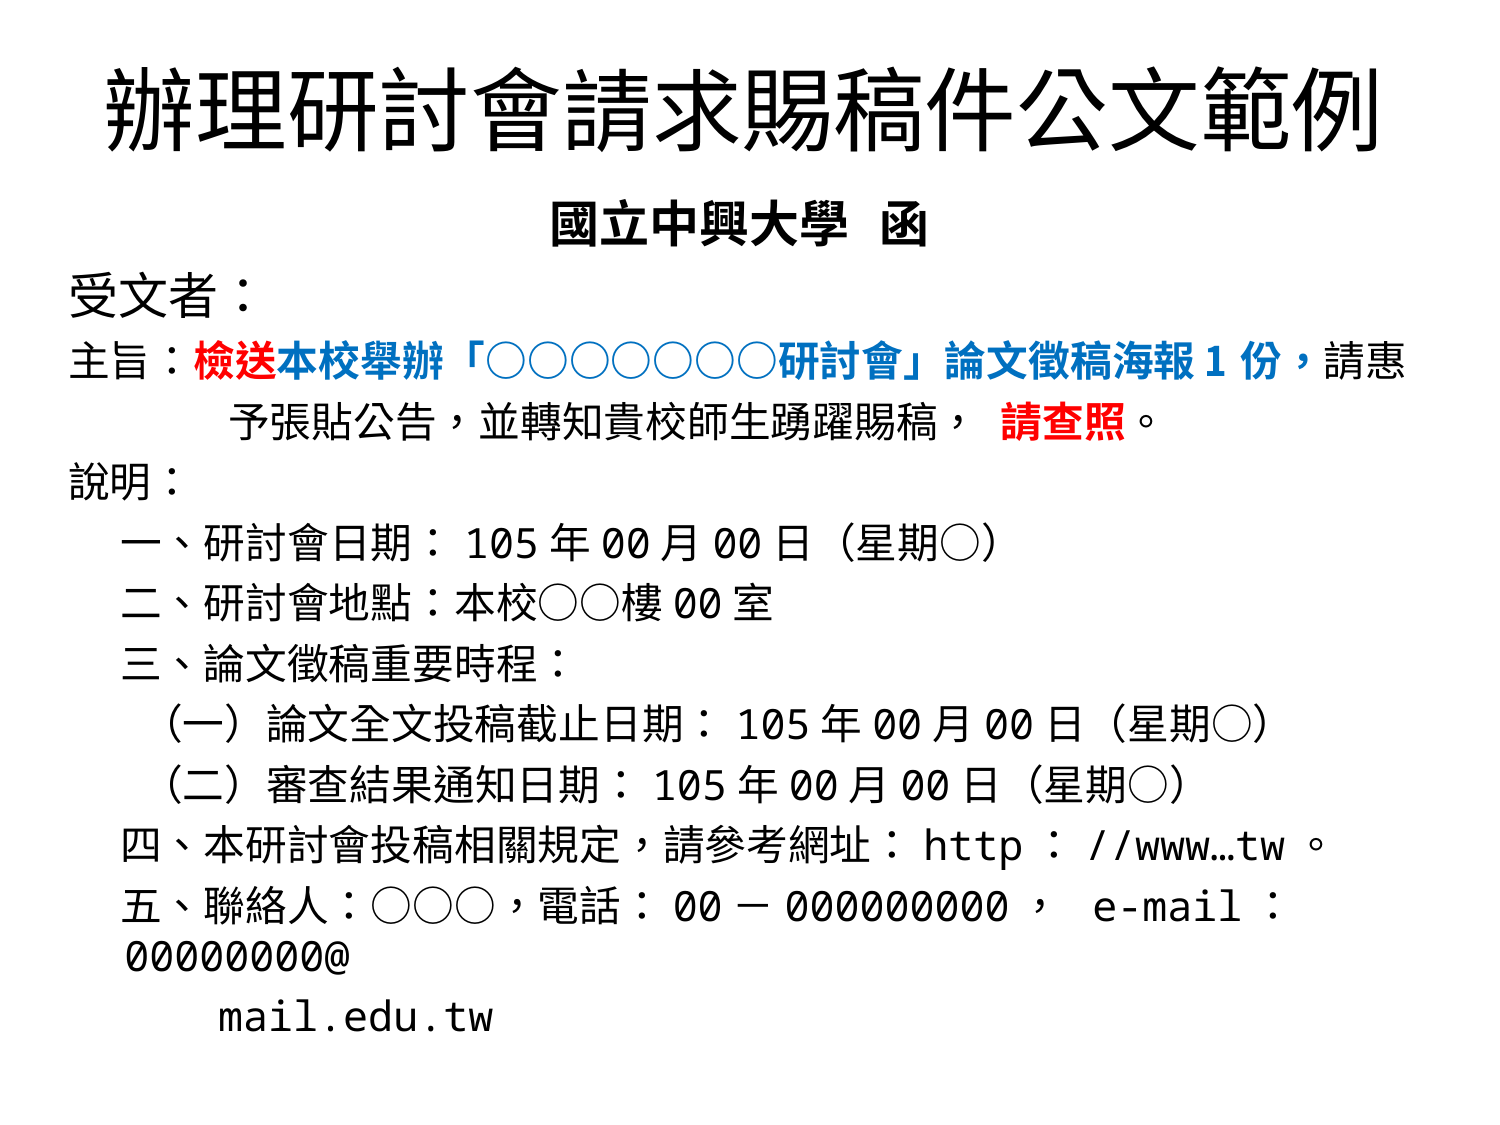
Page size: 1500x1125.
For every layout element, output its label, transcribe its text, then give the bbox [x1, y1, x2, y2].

list 國立中興大學 函 受文者： 主旨：檢送本校舉辦「○○○○○○○研討會」論文徵稿海報1份，請惠 予張貼公告，並轉知貴校師生踴躍賜稿， 請查照。 說明： 一、研討會日期：105年00月00日（星期○） 二、研討會地點：本校○○樓00室 三、論文徵稿重要時程： （一）論文全文投稿截止日期：105年00月00日（星期○） （二）審查結果通知日期：105年00月00日（星期○） 四、本研討會投稿相關規定，請參考網址：http：//www…tw。 五、聯絡人：○○○，電話：00－000000000， e-mail：00000000@ mail.edu.tw [53, 184, 1426, 1071]
title 辦理研討會請求賜稿件公文範例 [41, 45, 1447, 209]
